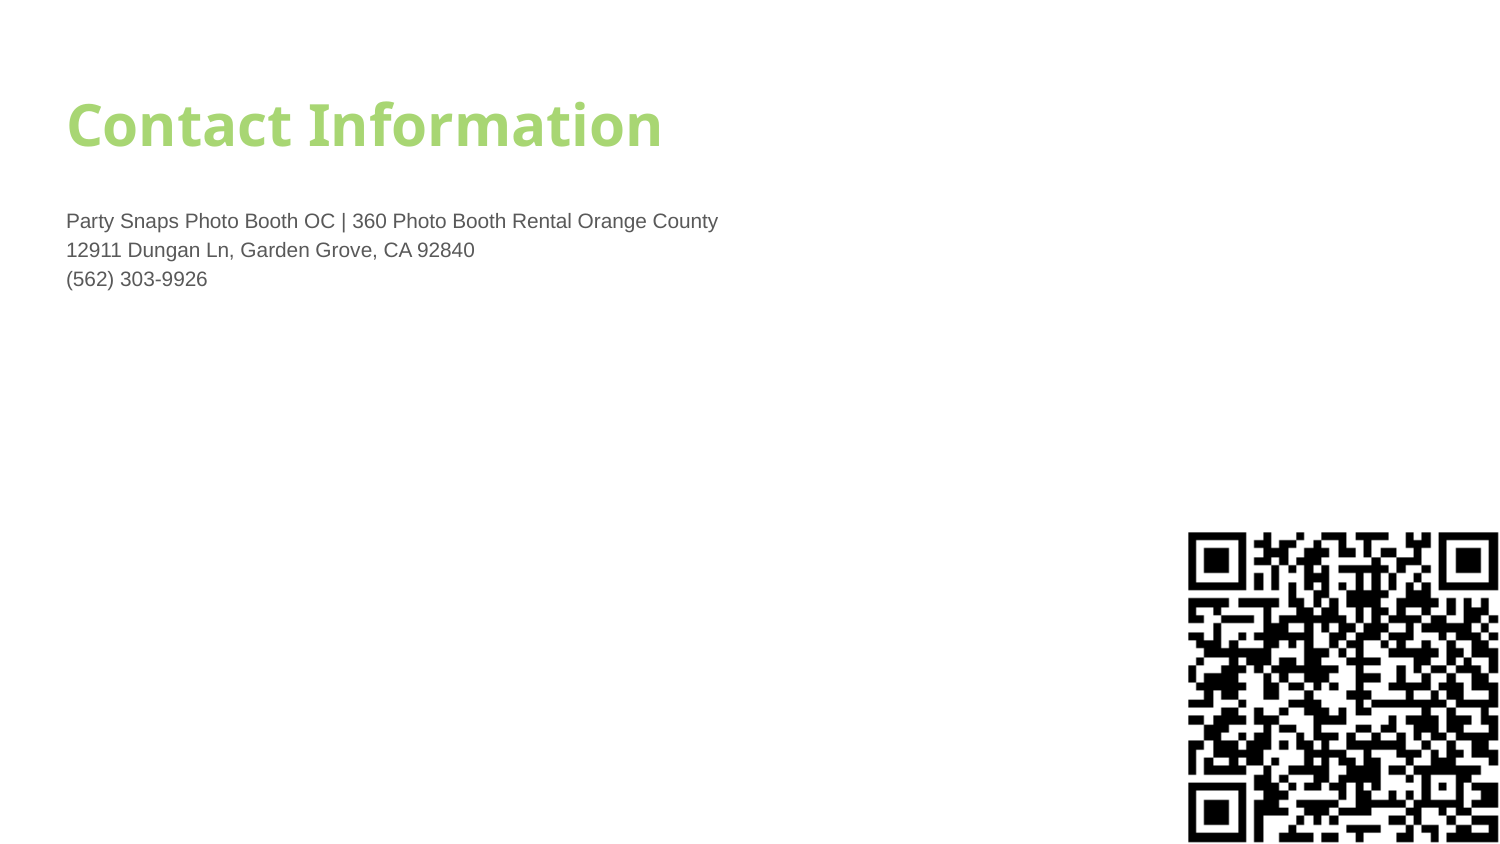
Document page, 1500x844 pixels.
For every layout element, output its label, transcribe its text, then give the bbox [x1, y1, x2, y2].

list Party Snaps Photo Booth OC | 360 Photo Booth Rental Orange County 12911 Dungan Ln, Garden Grove, CA 92840 (562) 303-9926 [51, 189, 1449, 750]
title Contact Information [51, 72, 1449, 167]
picture [1187, 531, 1500, 844]
